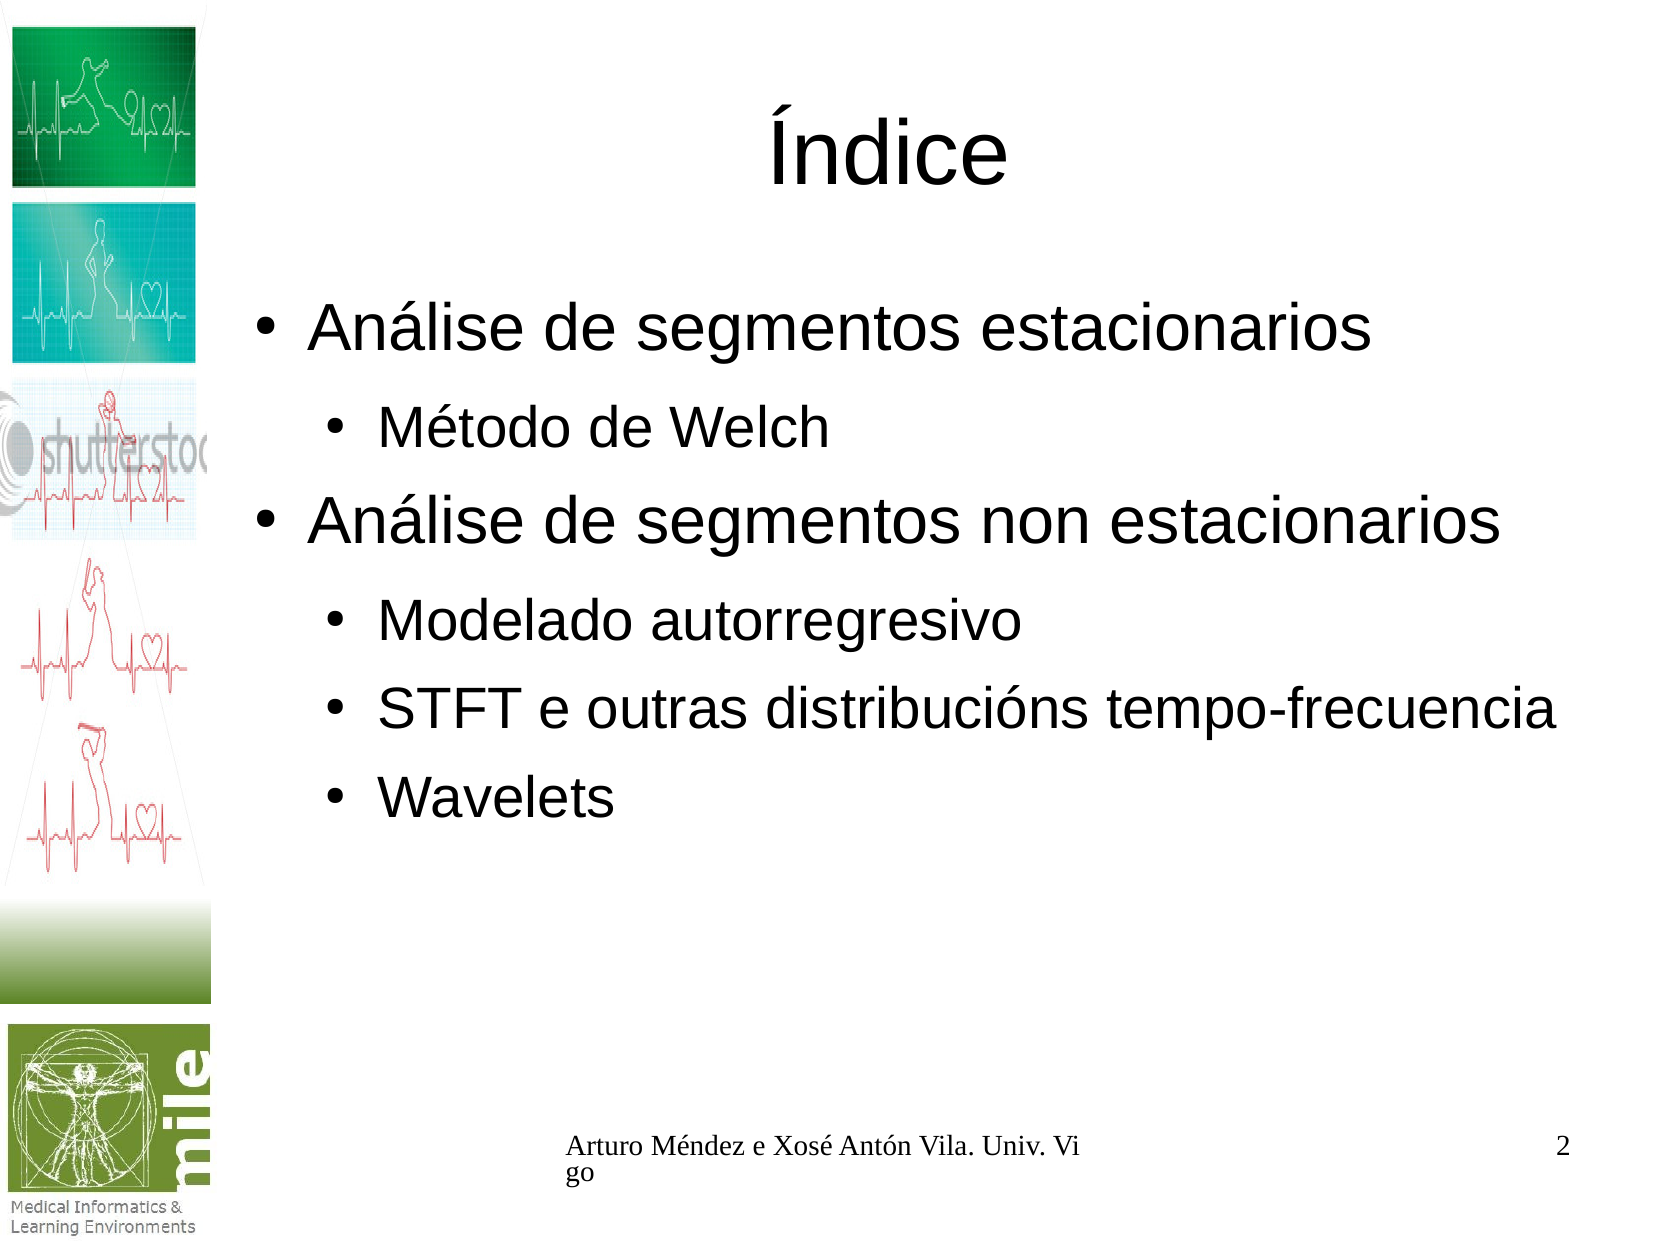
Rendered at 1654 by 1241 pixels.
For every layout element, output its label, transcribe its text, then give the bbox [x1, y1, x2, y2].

title Índice [206, 49, 1571, 257]
picture [0, 0, 207, 886]
picture [0, 1008, 228, 1241]
list Análise de segmentos estacionarios Método de Welch Análise de segmentos non estacionarios Modelado autorregresivo STFT e outras distribucións tempo-frecuencia Wavelets [236, 290, 1571, 1109]
